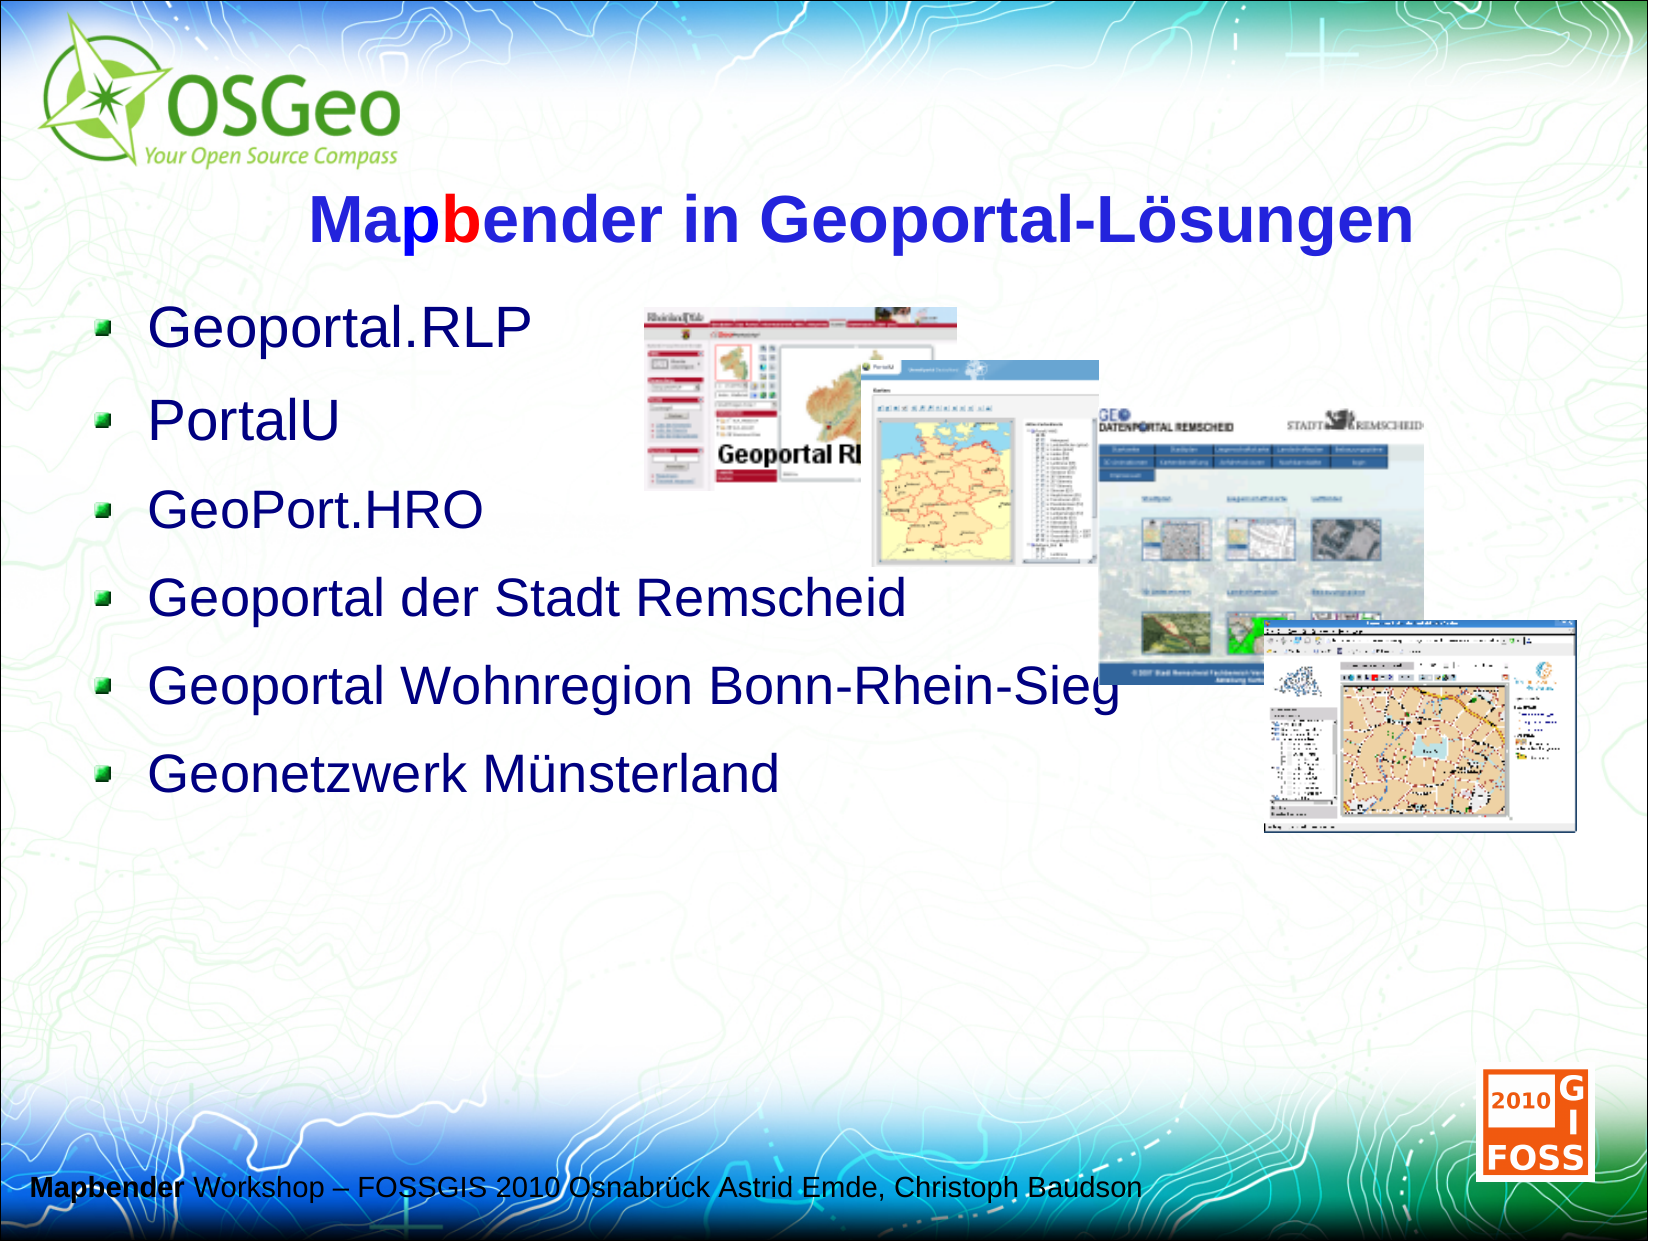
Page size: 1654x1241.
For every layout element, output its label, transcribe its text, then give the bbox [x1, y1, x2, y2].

picture [1, 1, 1647, 1240]
list Geoportal.RLP PortalU GeoPort.HRO Geoportal der Stadt Remscheid Geoportal Wohnregion Bonn-Rhein-Sieg Geonetzwerk Münsterland [76, 295, 1565, 1114]
title Mapbender in Geoportal-Lösungen [118, 132, 1607, 308]
